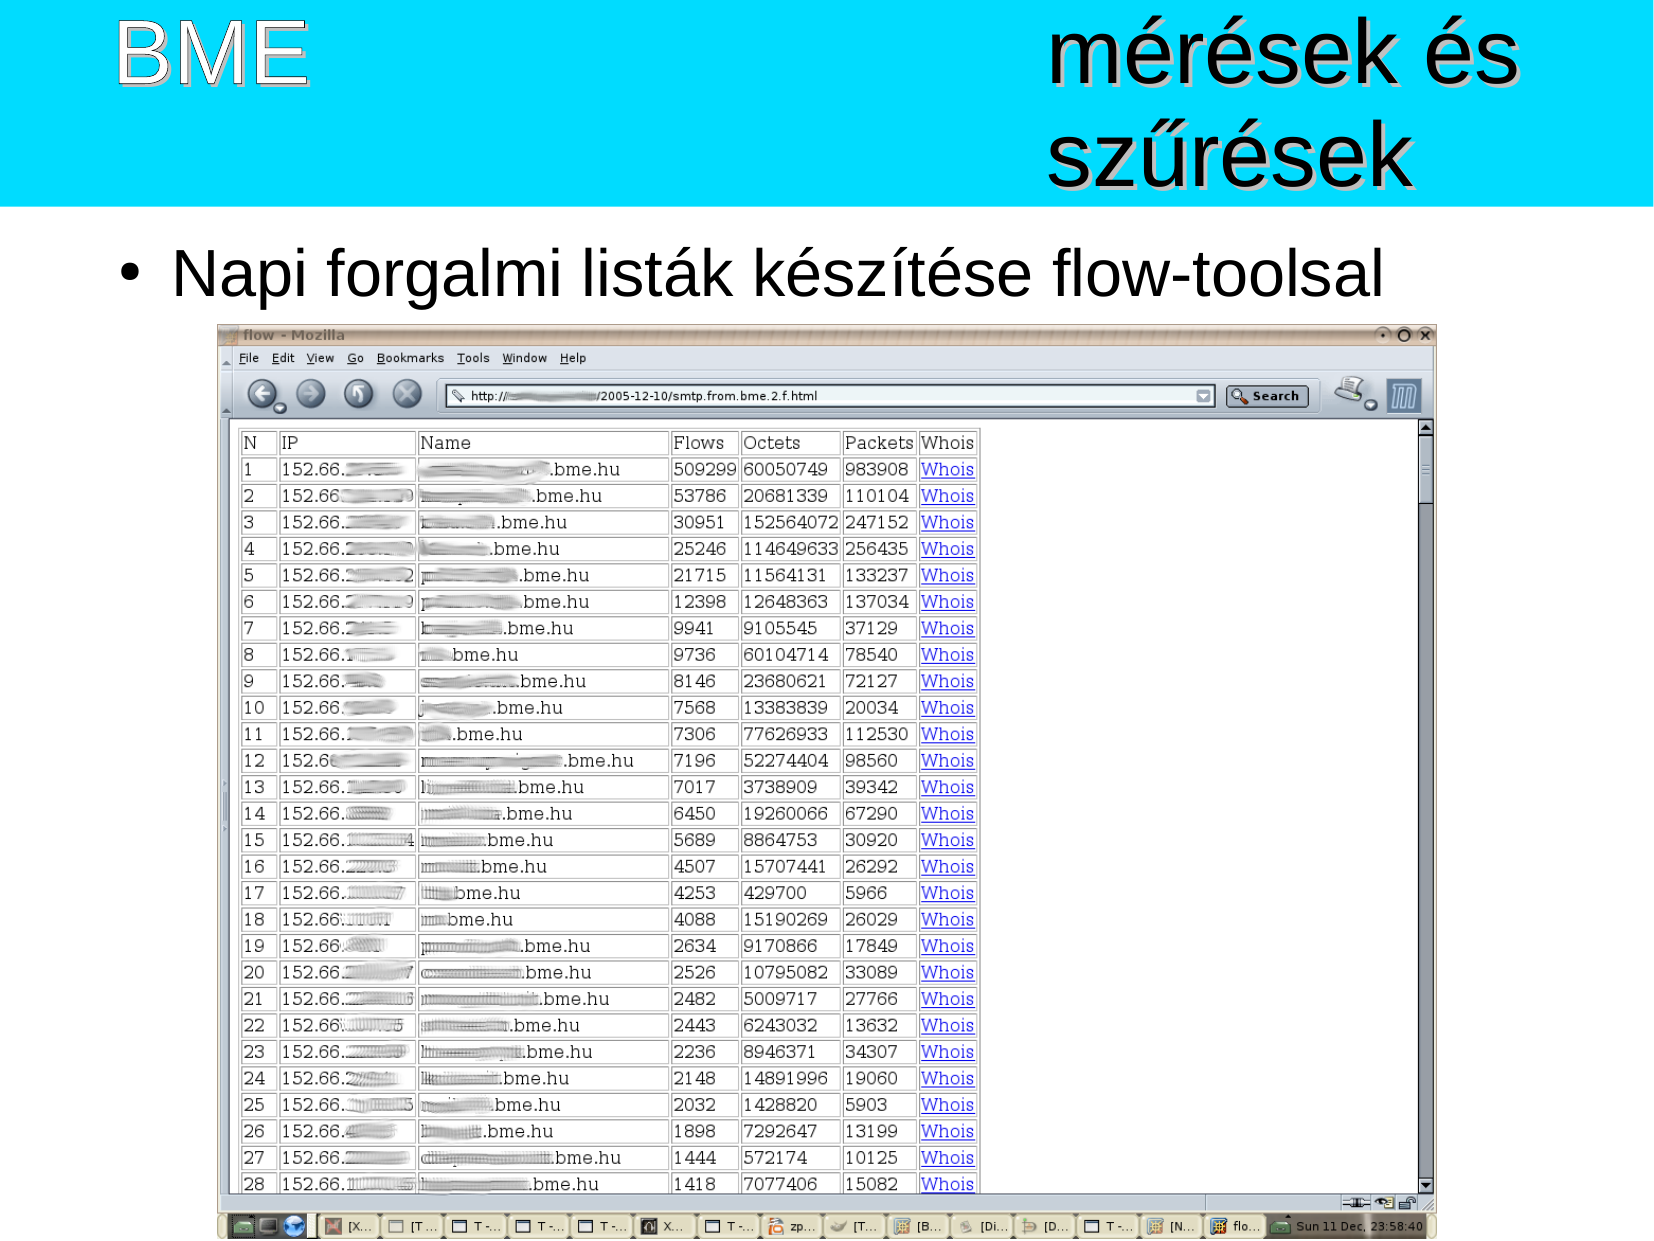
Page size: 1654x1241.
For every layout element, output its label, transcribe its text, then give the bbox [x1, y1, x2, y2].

picture [217, 324, 1437, 1239]
list Napi forgalmi listák készítése flow-toolsal [82, 236, 1571, 1109]
title BME mérések és szűrések [0, 0, 1654, 207]
